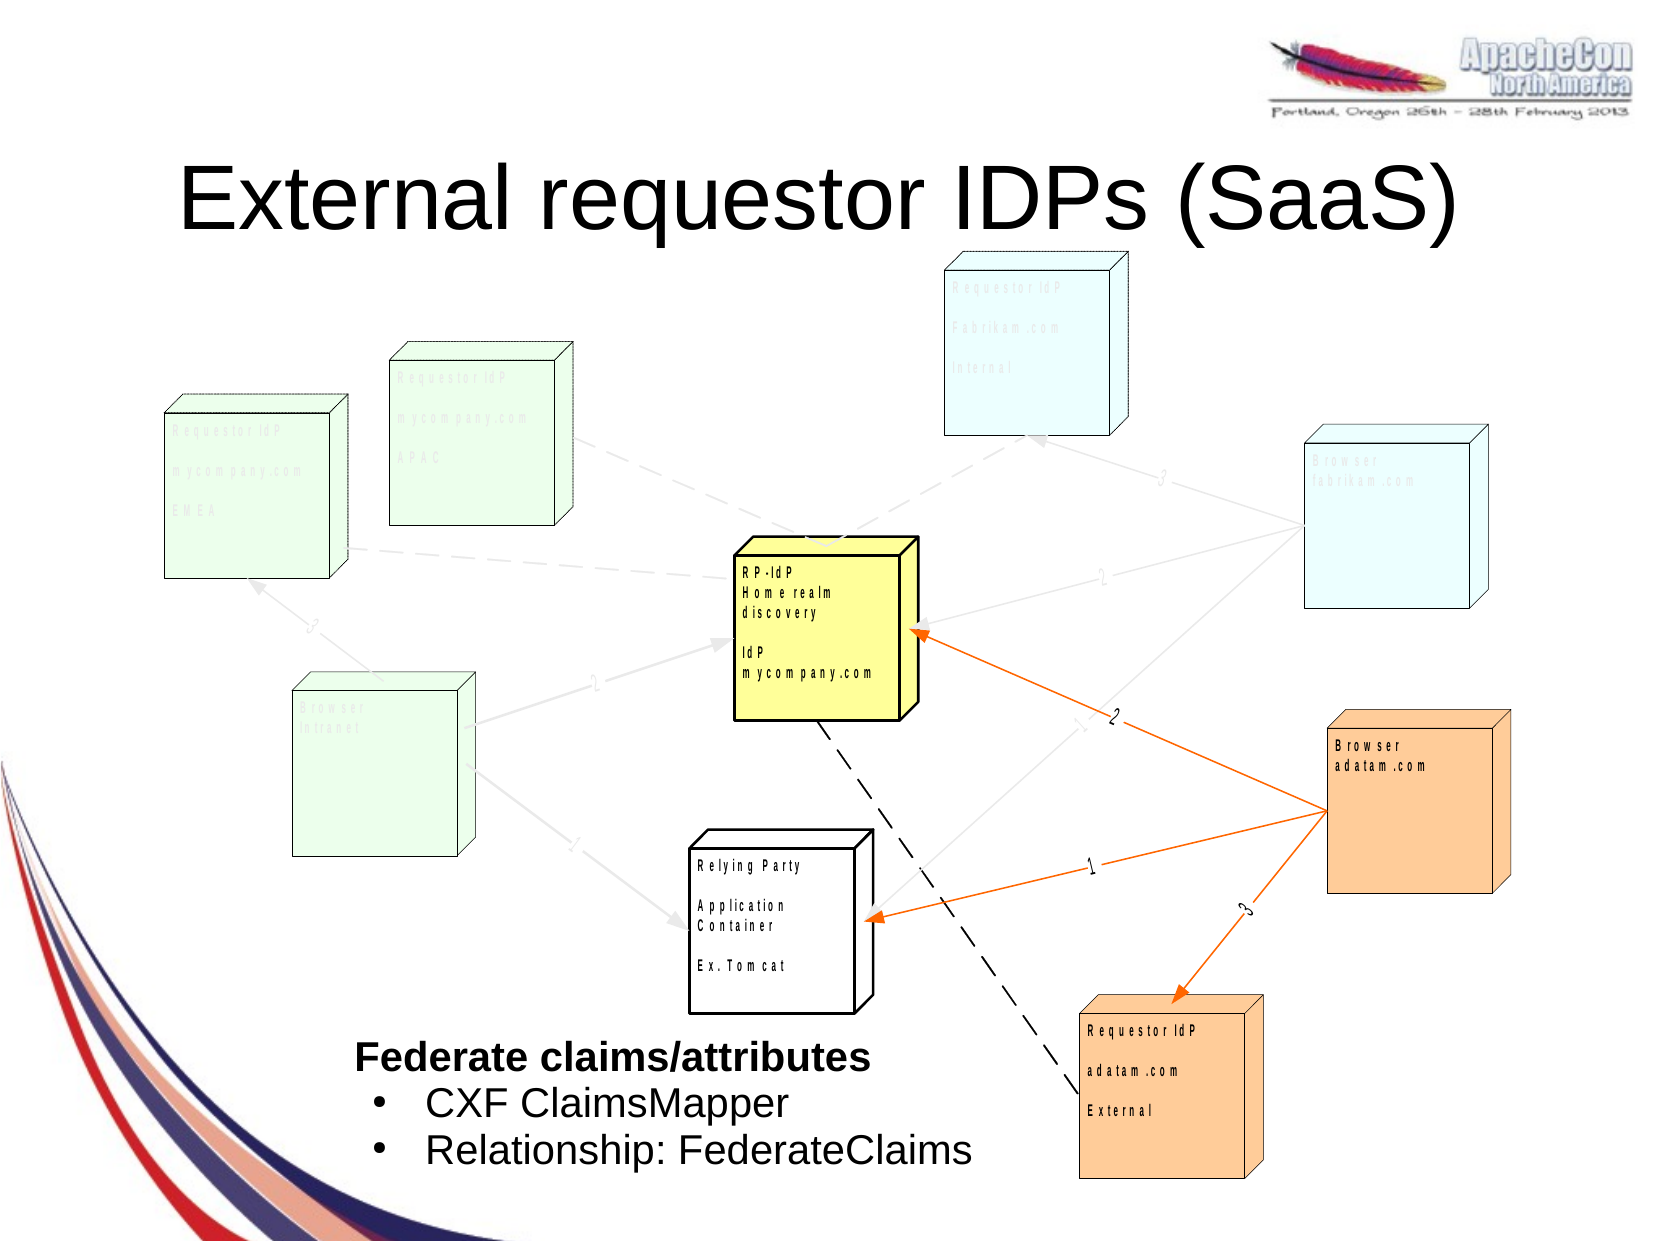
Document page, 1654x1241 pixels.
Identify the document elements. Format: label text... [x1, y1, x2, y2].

list Federate claims/attributes CXF ClaimsMapper Relationship: FederateClaims [354, 1182, 1018, 1241]
title External requestor IDPs (SaaS) [177, 141, 1536, 254]
picture [0, 0, 1654, 1241]
